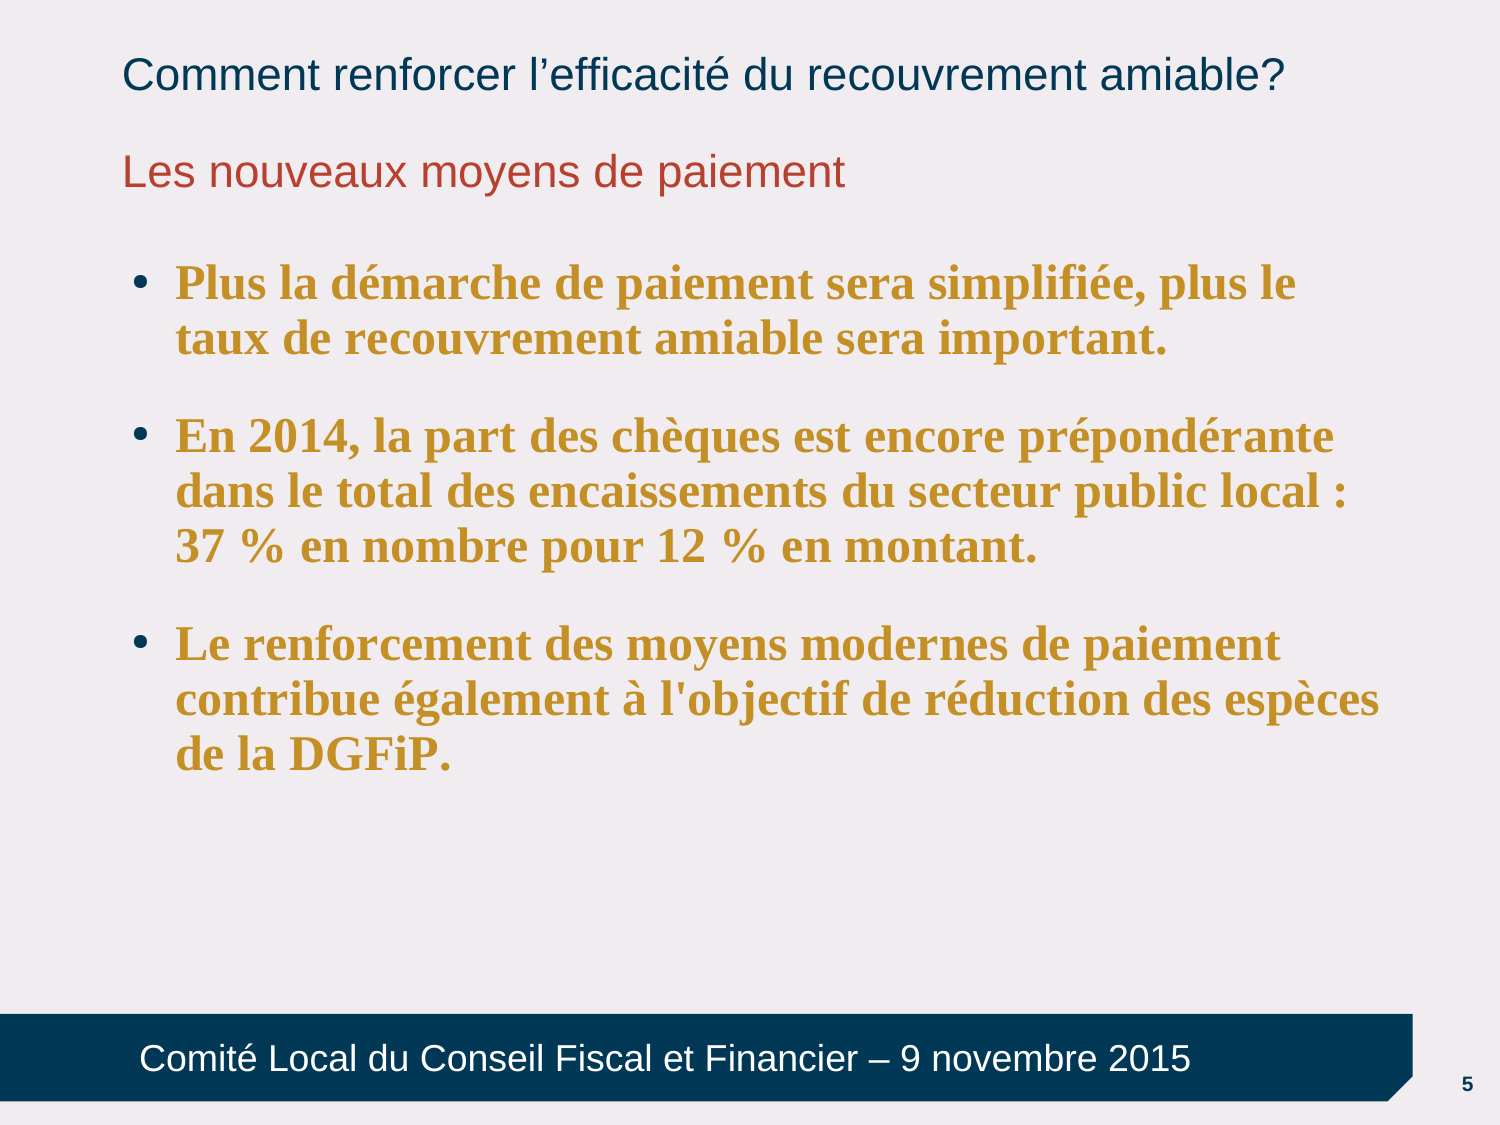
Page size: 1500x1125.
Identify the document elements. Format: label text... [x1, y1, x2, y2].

text_box [44, 155, 1462, 803]
list Plus la démarche de paiement sera simplifiée, plus le taux de recouvrement amiable sera important. En 2014, la part des chèques est encore prépondérante dans le total des encaissements du secteur public local : 37 % en nombre pour 12 % en montant. Le renforcement des moyens modernes de paiement contribue également à l'objectif de réduction des espèces de la DGFiP. [131, 803, 1388, 1125]
title Comment renforcer l’efficacité du recouvrement amiable? Les nouveaux moyens de paiement [121, 50, 1438, 155]
